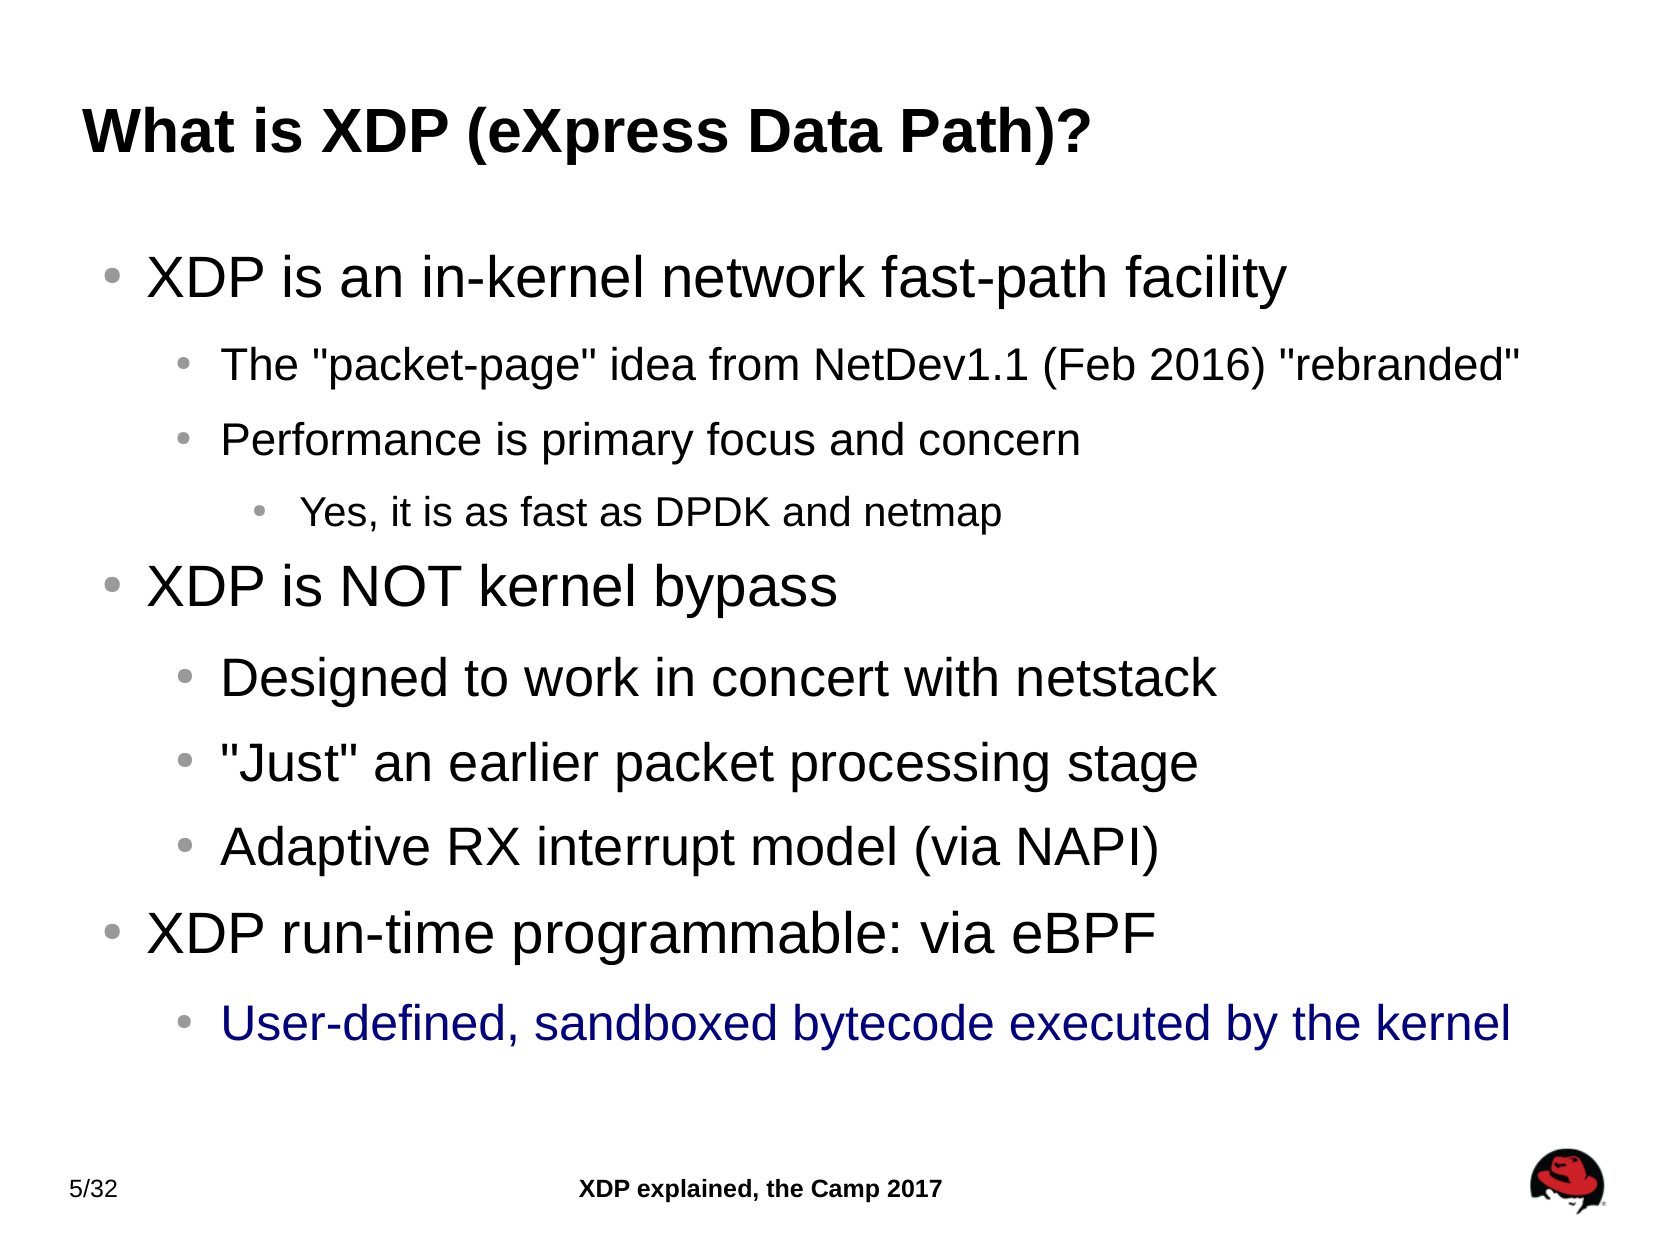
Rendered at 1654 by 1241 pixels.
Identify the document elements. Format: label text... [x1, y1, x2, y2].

picture [1529, 1146, 1612, 1224]
list XDP is an in-kernel network fast-path facility The "packet-page" idea from NetDev1.1 (Feb 2016) "rebranded" Performance is primary focus and concern Yes, it is as fast as DPDK and netmap XDP is NOT kernel bypass Designed to work in concert with netstack "Just" an earlier packet processing stage Adaptive RX interrupt model (via NAPI) XDP run-time programmable: via eBPF User-defined, sandboxed bytecode executed by the kernel [86, 244, 1575, 1051]
title What is XDP (eXpress Data Path)? [82, 37, 1571, 226]
